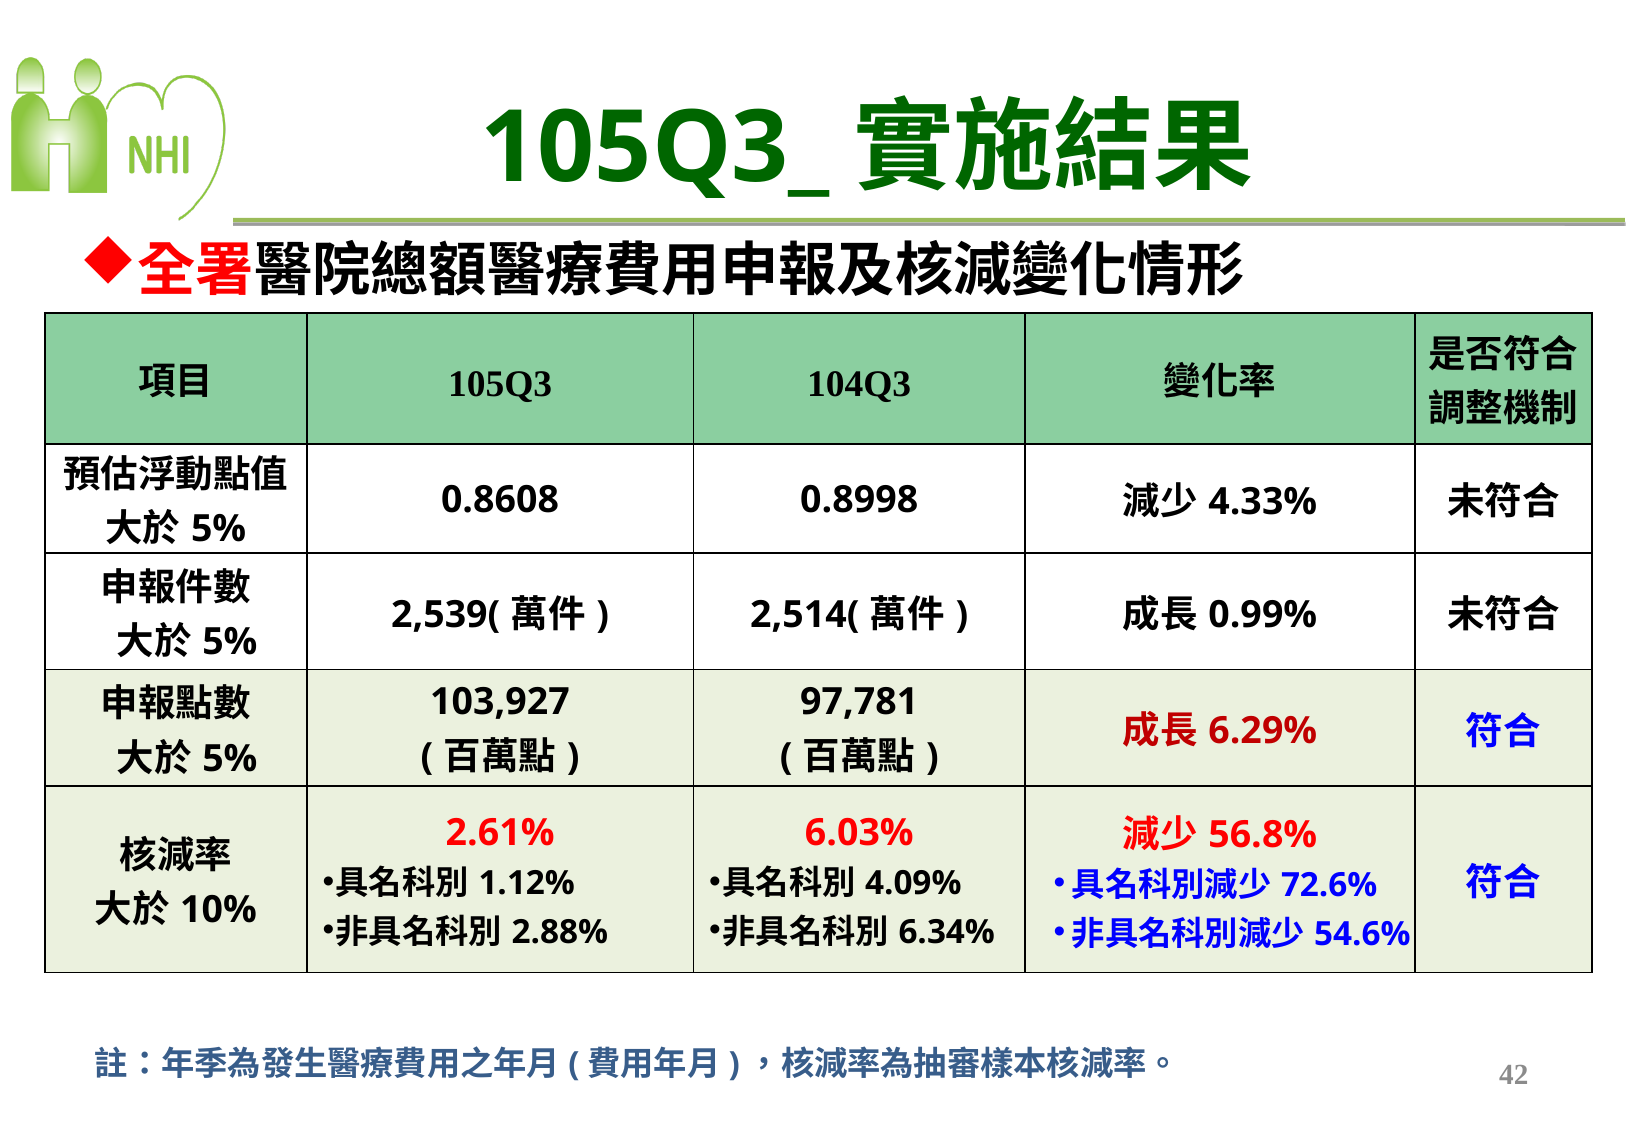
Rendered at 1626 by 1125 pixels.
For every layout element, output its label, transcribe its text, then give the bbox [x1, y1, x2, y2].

table_cell 核減率 大於10% [46, 787, 306, 972]
text_box 105Q3_實施結果 [177, 63, 1557, 220]
table_cell 減少56.8% 具名科別減少72.6% 非具名科別減少54.6% [1026, 787, 1414, 972]
table_cell 2.61% 具名科別1.12% 非具名科別2.88% [308, 787, 693, 972]
table_cell 未符合 [1416, 554, 1591, 669]
table_cell 6.03% 具名科別4.09% 非具名科別6.34% [694, 787, 1024, 972]
table_cell 0.8608 [308, 445, 693, 552]
table_cell 預估浮動點值 大於5% [46, 445, 306, 552]
picture [0, 42, 233, 233]
table_cell 103,927 (百萬點) [308, 670, 693, 785]
table_cell 符合 [1416, 787, 1591, 972]
table_cell 0.8998 [694, 445, 1024, 552]
table_cell 未符合 [1416, 445, 1591, 552]
table_header 變化率 [1026, 314, 1414, 443]
table_cell 申報件數 大於5% [46, 554, 306, 669]
table_cell 符合 [1416, 670, 1591, 785]
slide_number <編號> [1164, 1042, 1544, 1103]
table_cell 成長0.99% [1026, 554, 1414, 669]
text_box 全署醫院總額醫療費用申報及核減變化情形 [64, 225, 1565, 309]
table_cell 成長6.29% [1026, 670, 1414, 785]
table_header 104Q3 [694, 314, 1024, 443]
text_box 註：年季為發生醫療費用之年月(費用年月)，核減率為抽審樣本核減率。 [80, 1034, 1262, 1090]
table_cell 97,781 (百萬點) [694, 670, 1024, 785]
table_header 105Q3 [308, 314, 693, 443]
table_cell 減少4.33% [1026, 445, 1414, 552]
table_header 是否符合 調整機制 [1416, 314, 1591, 443]
table_cell 2,539(萬件) [308, 554, 693, 669]
table_cell 申報點數 大於5% [46, 670, 306, 785]
table_header 項目 [46, 314, 306, 443]
table_cell 2,514(萬件) [694, 554, 1024, 669]
